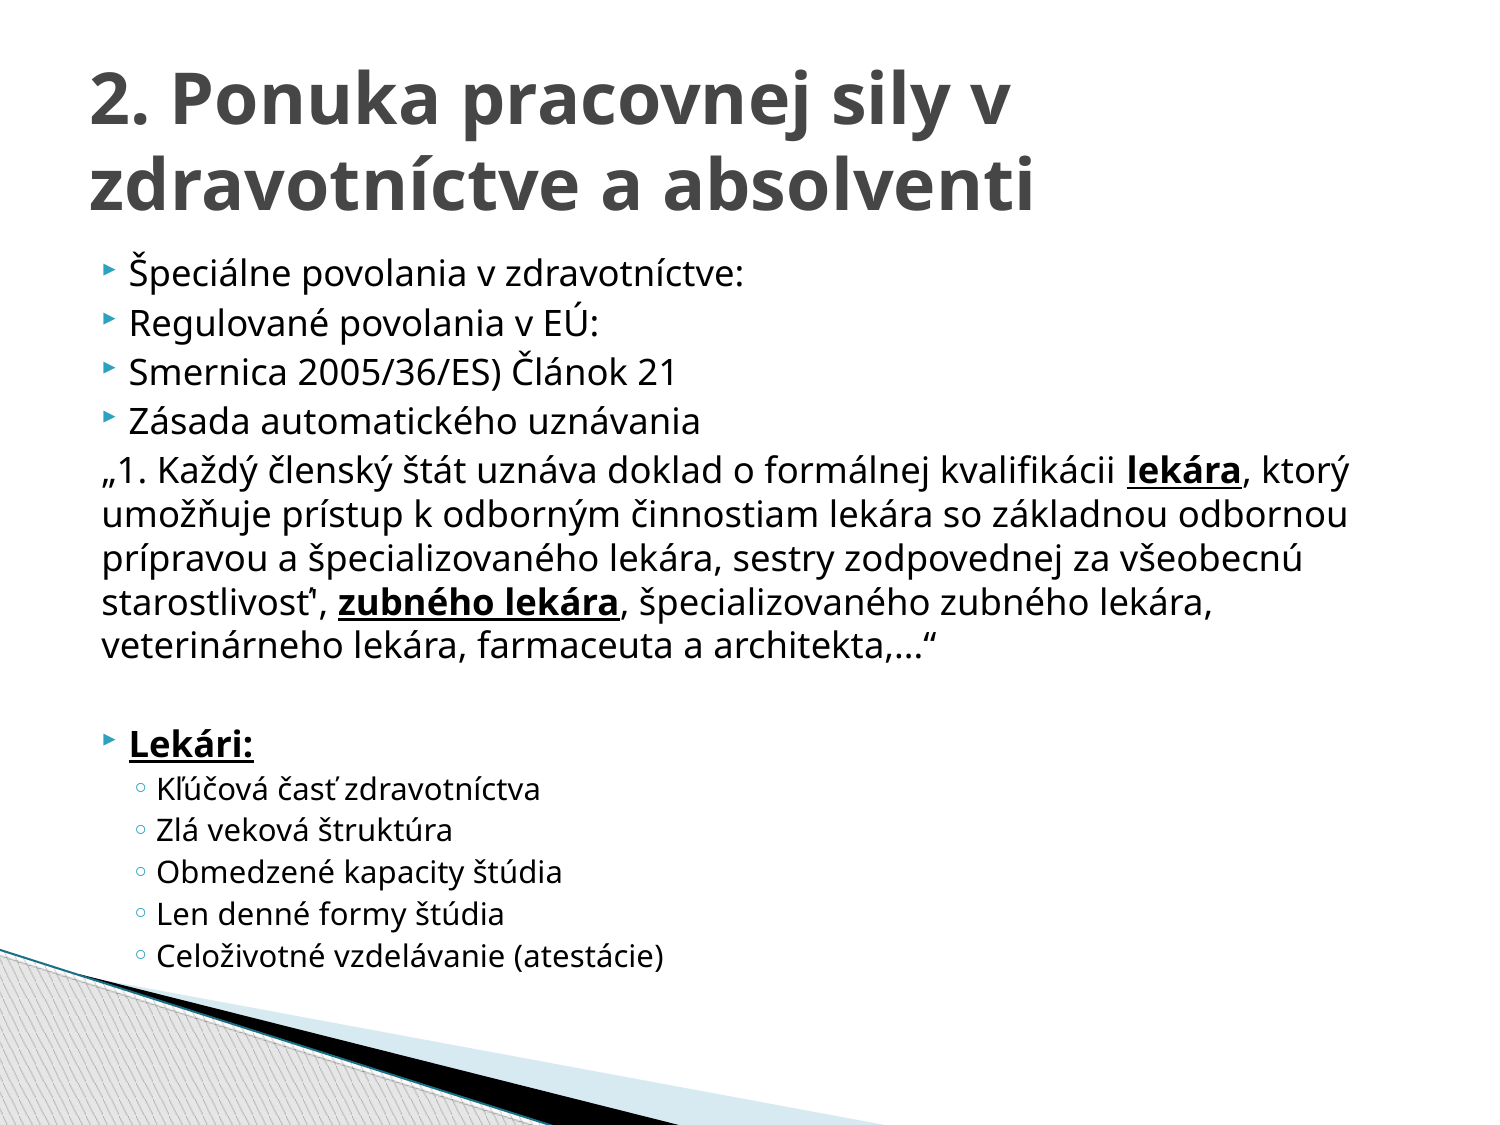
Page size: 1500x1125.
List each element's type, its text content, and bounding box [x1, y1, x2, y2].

list Špeciálne povolania v zdravotníctve: Regulované povolania v EÚ: Smernica 2005/36/ES) Článok 21 Zásada automatického uznávania „1. Každý členský štát uznáva doklad o formálnej kvalifikácii lekára, ktorý umožňuje prístup k odborným činnostiam lekára so základnou odbornou prípravou a špecializovaného lekára, sestry zodpovednej za všeobecnú starostlivosť', zubného lekára, špecializovaného zubného lekára, veterinárneho lekára, farmaceuta a architekta,...“ Lekári: Kľúčová časť zdravotníctva Zlá veková štruktúra Obmedzené kapacity štúdia Len denné formy štúdia Celoživotné vzdelávanie (atestácie) [75, 243, 1425, 986]
title 2. Ponuka pracovnej sily v zdravotníctve a absolventi [75, 45, 1425, 233]
